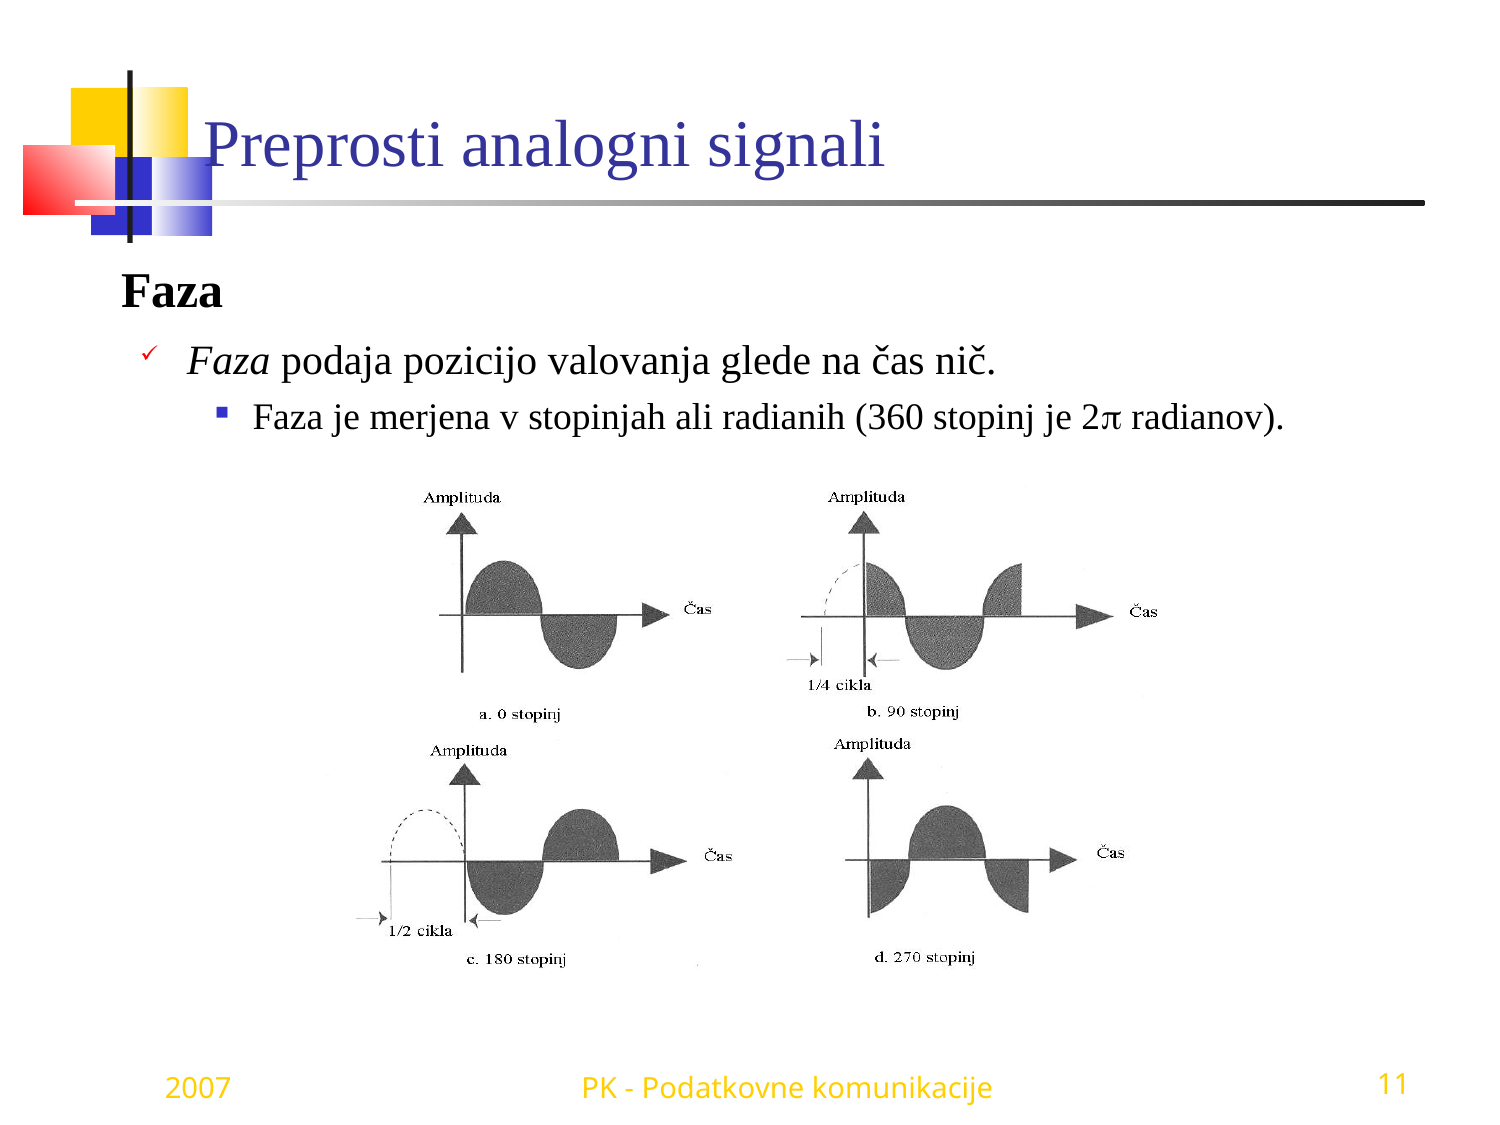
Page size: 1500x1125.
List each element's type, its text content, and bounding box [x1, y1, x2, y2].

picture [324, 474, 1218, 978]
list Faza Faza podaja pozicijo valovanja glede na čas nič. Faza je merjena v stopinjah ali radianih (360 stopinj je 2 radianov). [50, 249, 1469, 468]
title Preprosti analogni signali [188, 92, 1468, 188]
text_box <number> [1112, 1037, 1426, 1113]
text_box PK - Podatkovne komunikacije [549, 1037, 1026, 1113]
text_box 2007 [150, 1037, 463, 1113]
